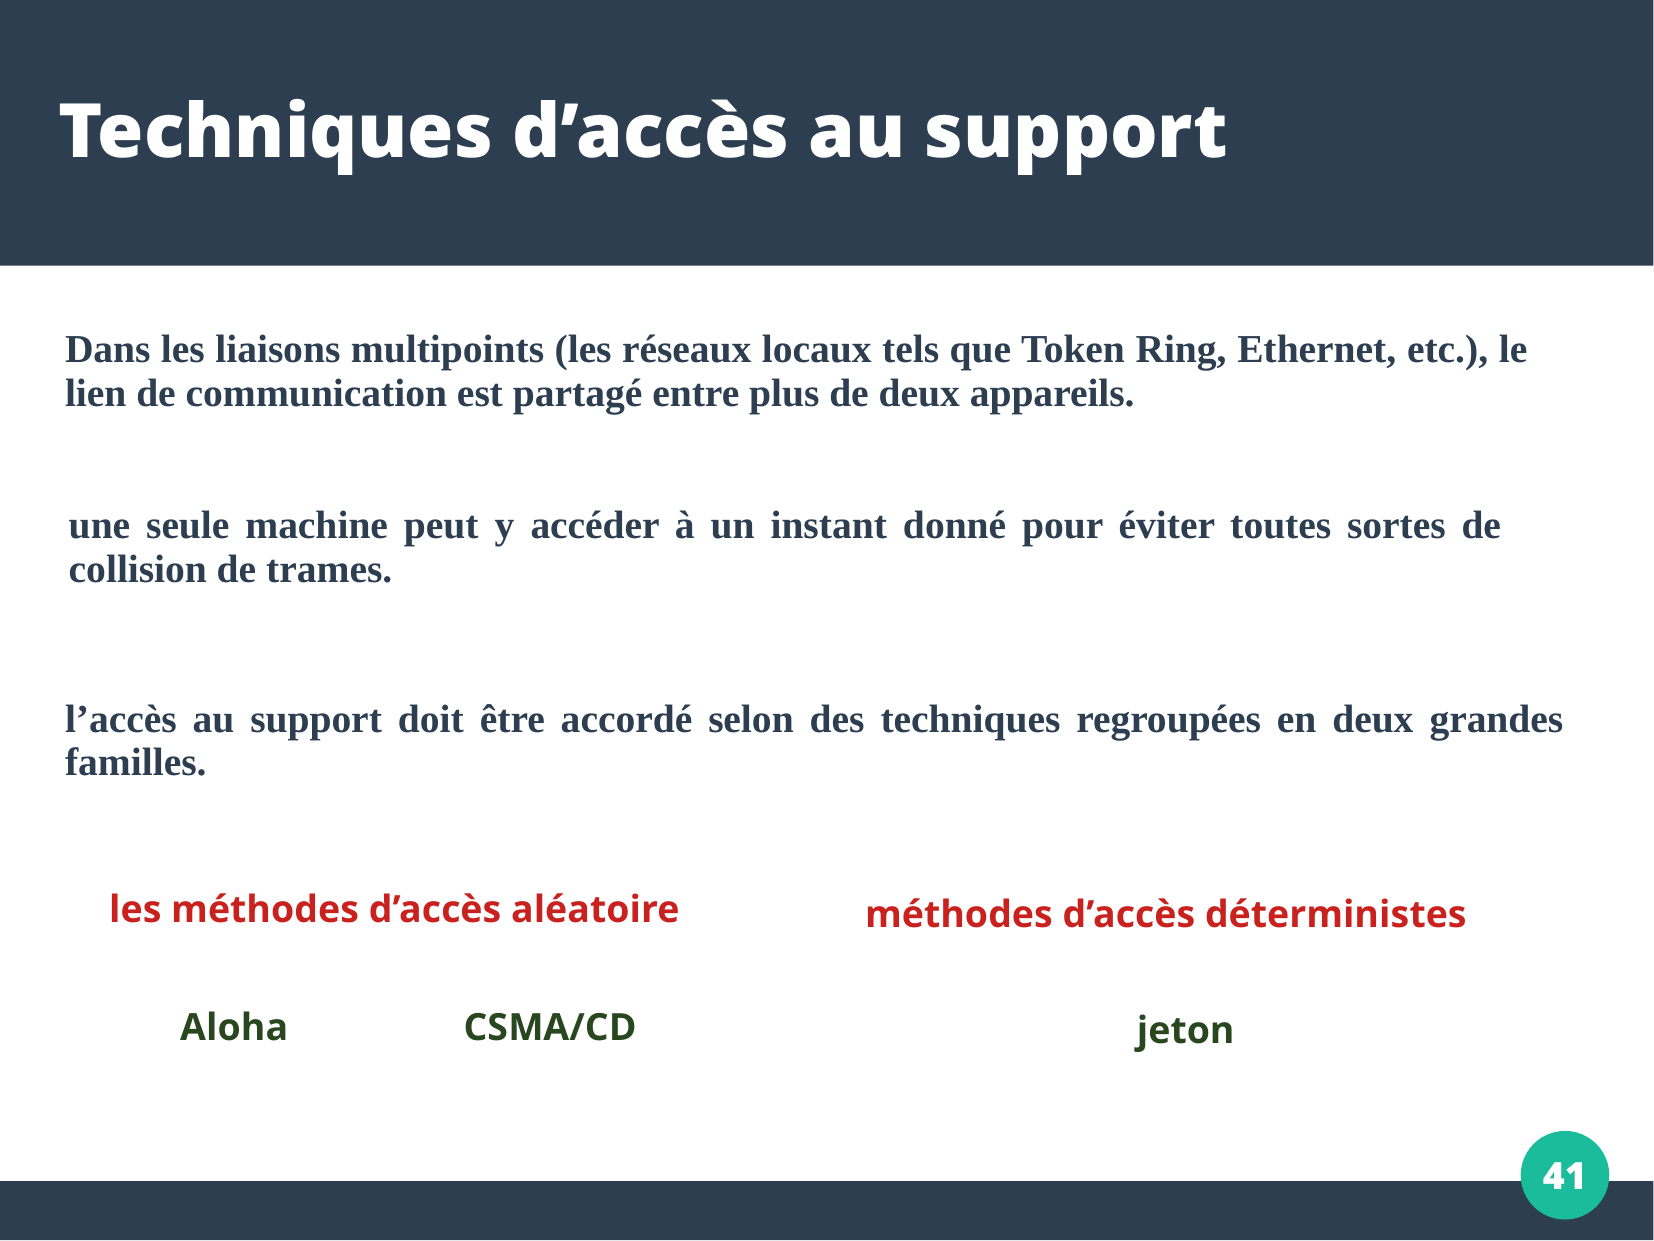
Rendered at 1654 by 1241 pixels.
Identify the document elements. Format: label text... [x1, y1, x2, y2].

text_box une seule machine peut y accéder à un instant donné pour éviter toutes sortes de collision de trames. [54, 496, 1518, 628]
text_box jeton [1122, 996, 1323, 1099]
text_box Dans les liaisons multipoints (les réseaux locaux tels que Token Ring, Ethernet, etc.), le lien de communication est partagé entre plus de deux appareils. [64, 326, 1530, 415]
text_box les méthodes d’accès aléatoire [94, 874, 792, 977]
text_box CSMA/CD [448, 992, 709, 1095]
title Techniques d’accès au support [59, 49, 1595, 207]
text_box Aloha [165, 992, 343, 1095]
text_box l’accès au support doit être accordé selon des techniques regroupées en deux grandes familles. [64, 696, 1565, 785]
text_box méthodes d’accès déterministes [850, 879, 1595, 982]
